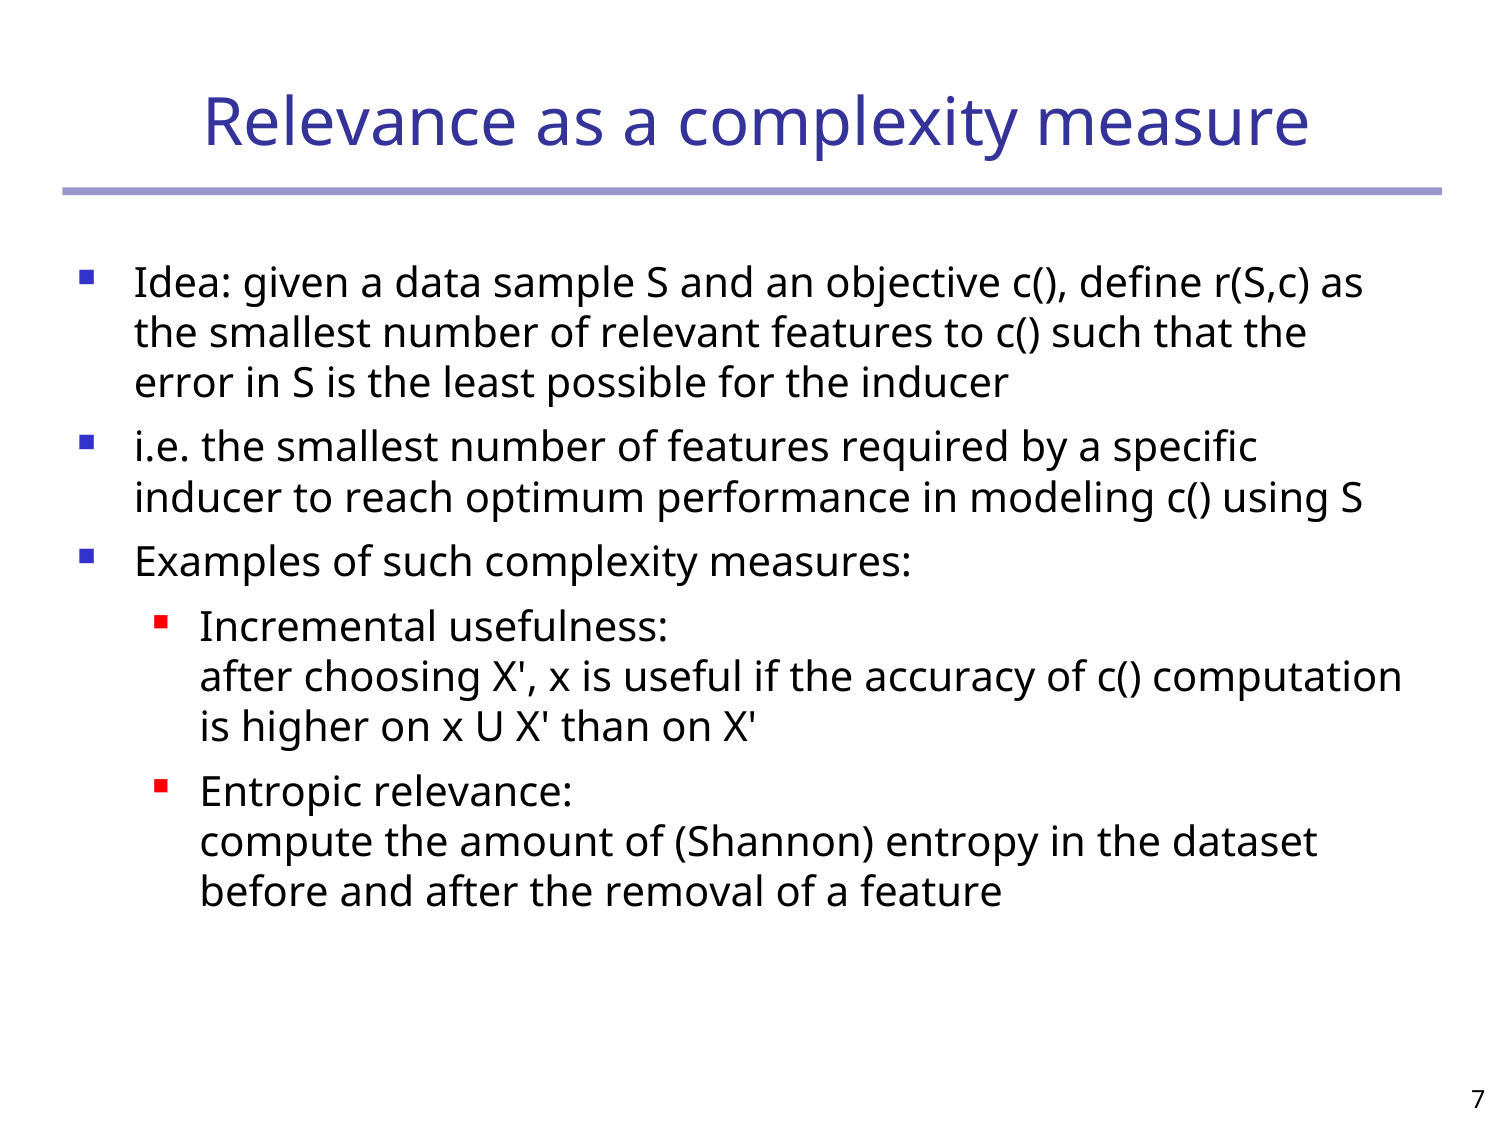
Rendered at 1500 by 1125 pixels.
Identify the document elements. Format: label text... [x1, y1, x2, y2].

title Relevance as a complexity measure [60, 49, 1456, 188]
list Idea: given a data sample S and an objective c(), define r(S,c) as the smallest number of relevant features to c() such that the error in S is the least possible for the inducer i.e. the smallest number of features required by a specific inducer to reach optimum performance in modeling c() using S Examples of such complexity measures: Incremental usefulness: after choosing X', x is useful if the accuracy of c() computation is higher on x U X' than on X' Entropic relevance: compute the amount of (Shannon) entropy in the dataset before and after the removal of a feature [62, 118, 1426, 972]
text_box <number> [1187, 1050, 1500, 1125]
